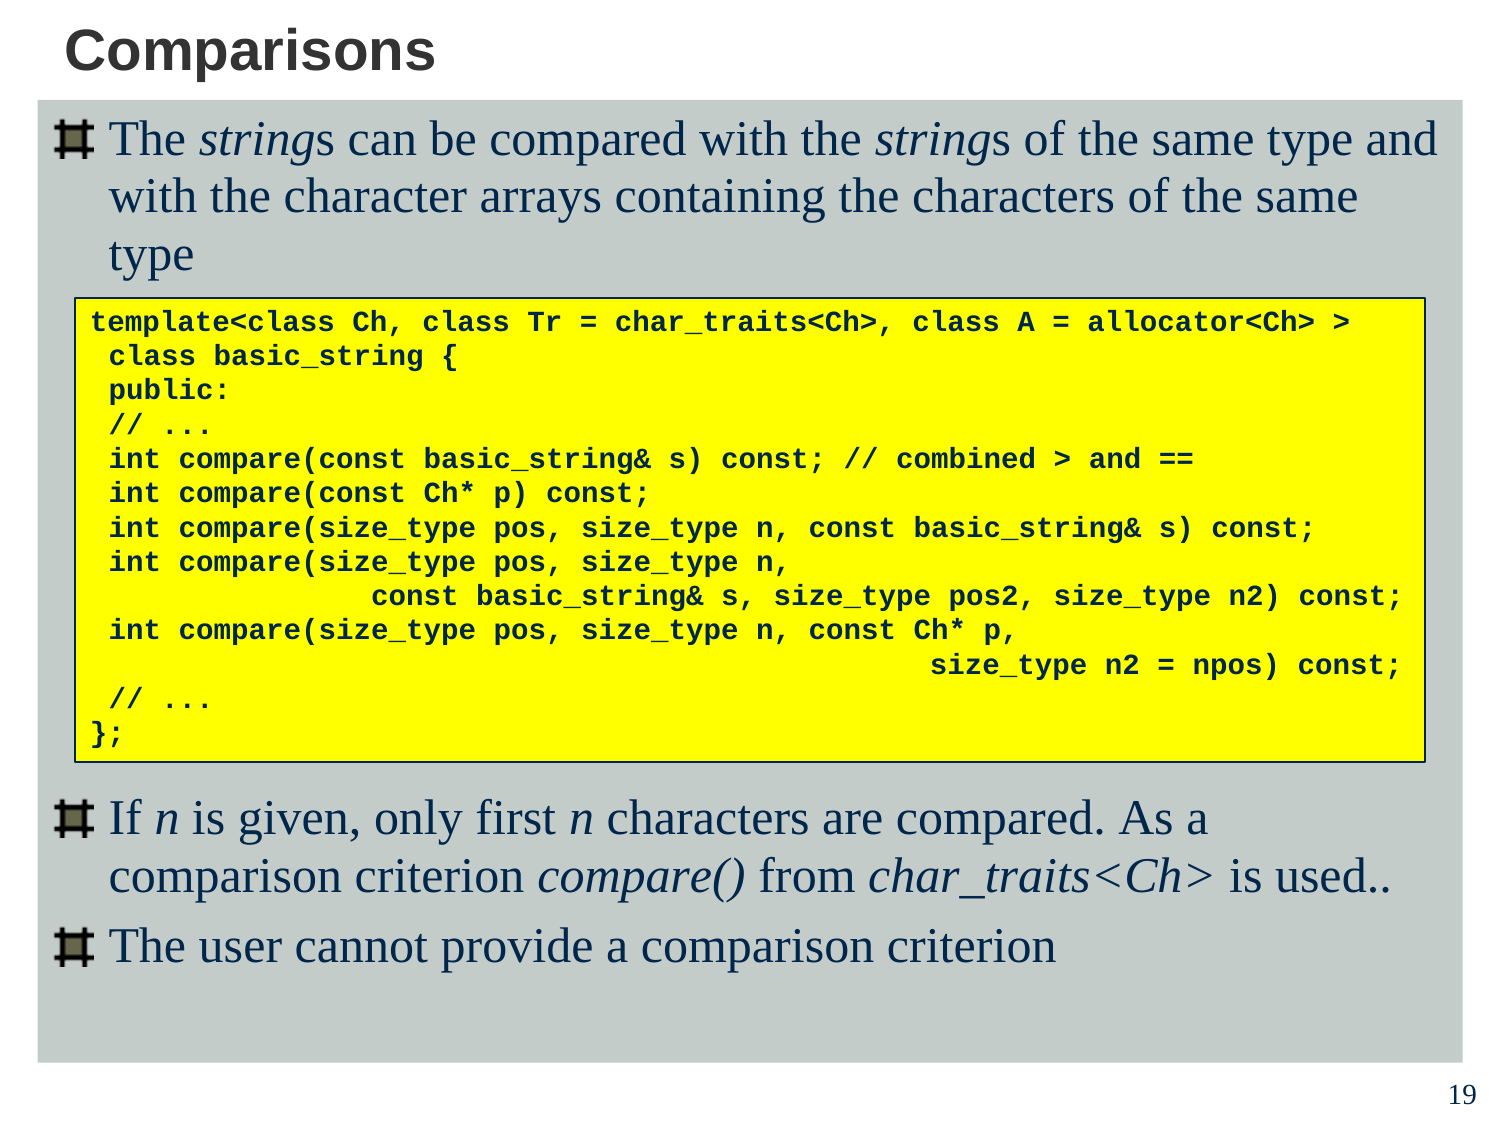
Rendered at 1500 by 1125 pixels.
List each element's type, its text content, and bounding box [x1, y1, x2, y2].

list The strings can be compared with the strings of the same type and with the character arrays containing the characters of the same type If n is given, only first n characters are compared. As a comparison criterion compare() from char_traits<Ch> is used.. The user cannot provide a comparison criterion [37, 99, 1463, 1063]
text_box template<class Ch, class Tr = char_traits<Ch>, class A = allocator<Ch> > class basic_string { public: // ... int compare(const basic_string& s) const; // combined > and == int compare(const Ch* p) const; int compare(size_type pos, size_type n, const basic_string& s) const; int compare(size_type pos, size_type n, const basic_string& s, size_type pos2, size_type n2) const; int compare(size_type pos, size_type n, const Ch* p, size_type n2 = npos) const; // ... }; [75, 297, 1426, 795]
title Comparisons [50, 0, 1450, 91]
